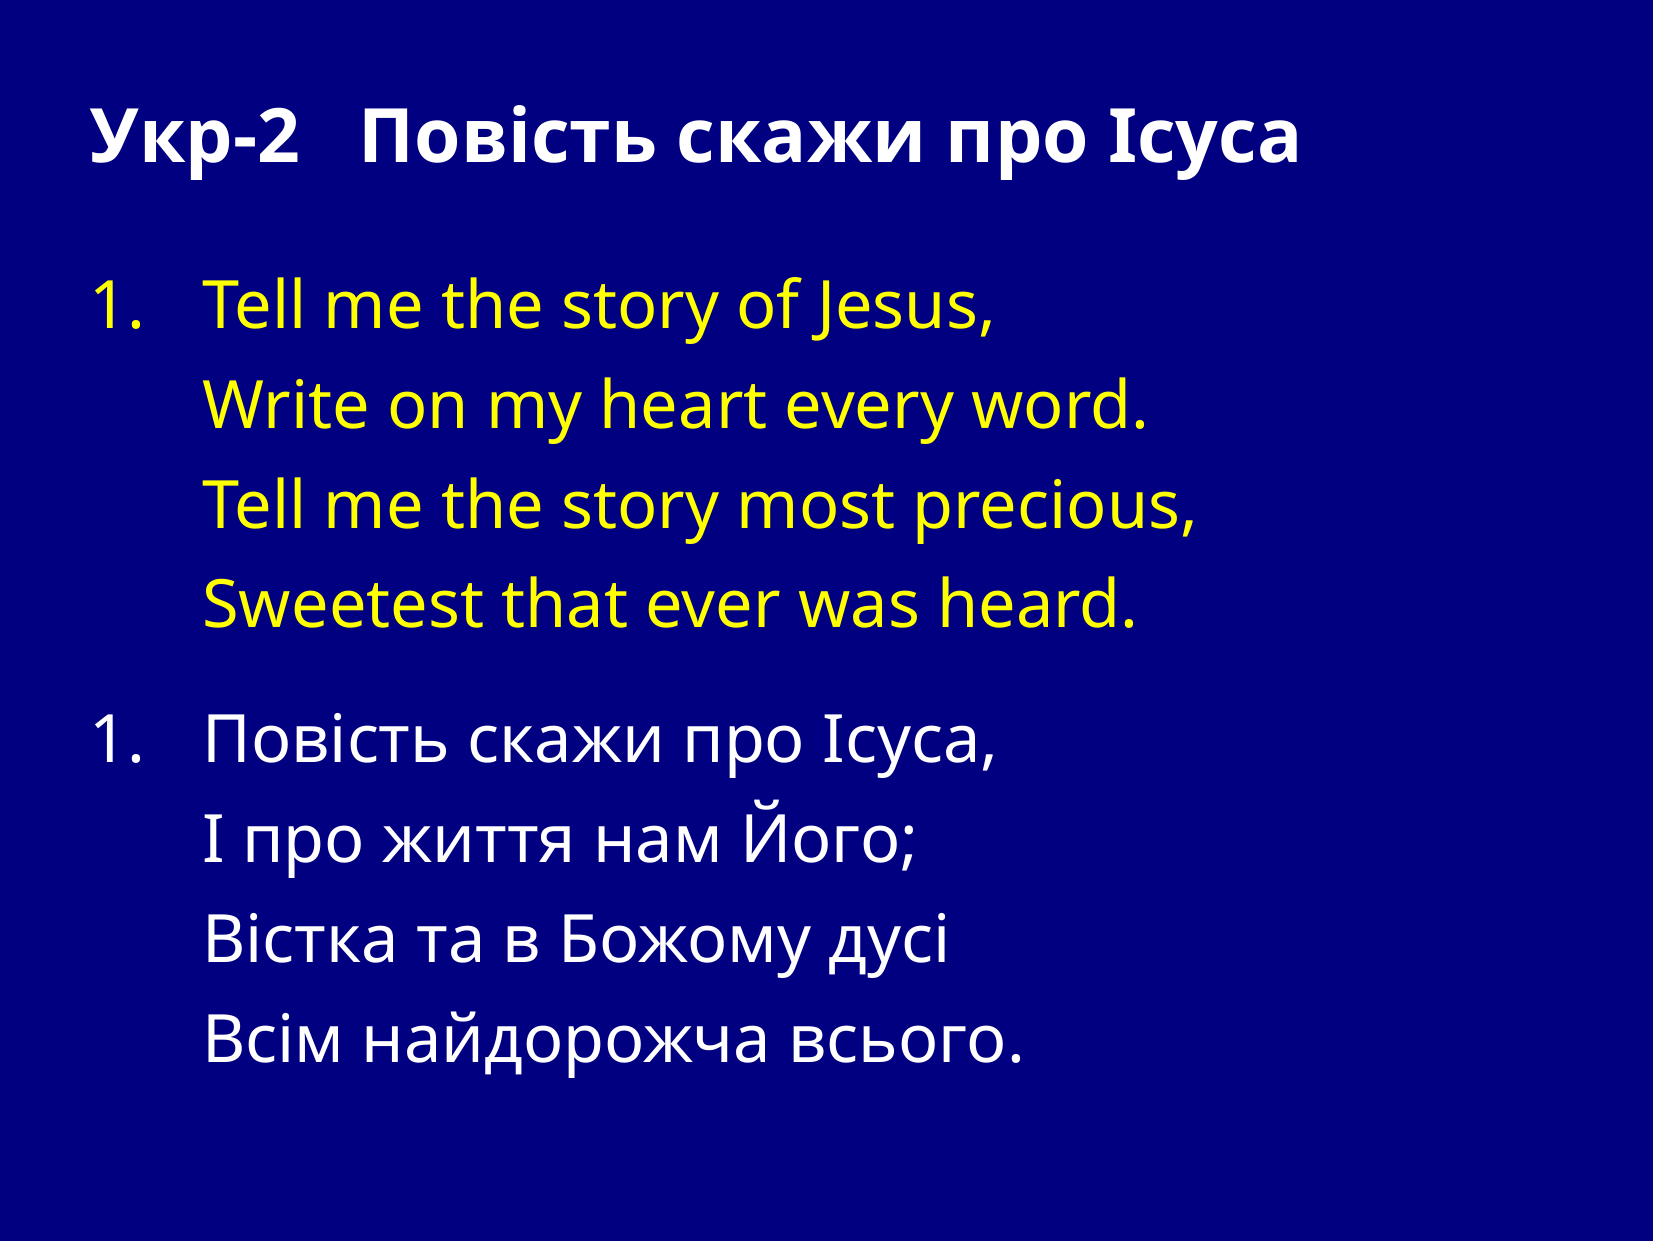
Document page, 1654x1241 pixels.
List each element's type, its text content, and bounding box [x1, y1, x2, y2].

text_box 1. Повість скажи про Ісуса, І про життя нам Його; Вістка та в Божому дусі Всім найдорожча всього. [75, 675, 1576, 1163]
text_box 1. Tell me the story of Jesus, Write on my heart every word. Tell me the story most precious, Sweetest that ever was heard. [75, 188, 1576, 638]
text_box Укр-2 Повість скажи про Ісуса [75, 75, 1576, 188]
